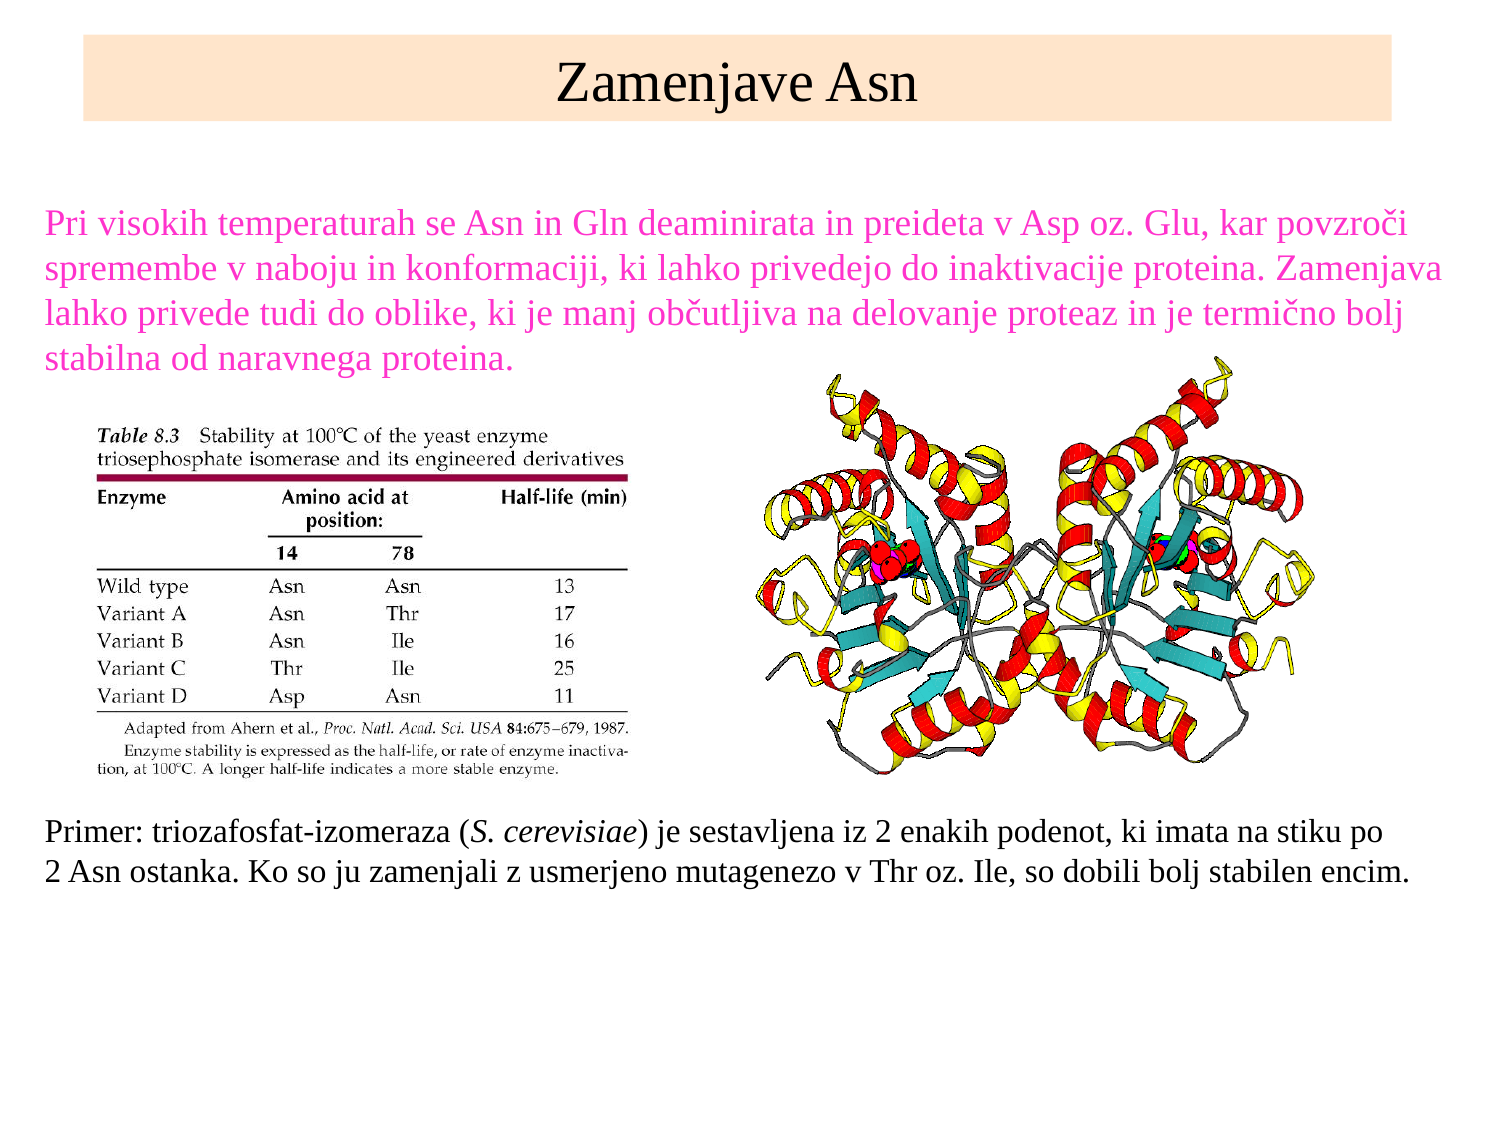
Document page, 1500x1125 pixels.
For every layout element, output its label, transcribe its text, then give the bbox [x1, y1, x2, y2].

picture [750, 349, 1317, 777]
title Zamenjave Asn [83, 34, 1392, 122]
picture [64, 408, 656, 796]
list Pri visokih temperaturah se Asn in Gln deaminirata in preideta v Asp oz. Glu, kar povzroči spremembe v naboju in konformaciji, ki lahko privedejo do inaktivacije proteina. Zamenjava lahko privede tudi do oblike, ki je manj občutljiva na delovanje proteaz in je termično bolj stabilna od naravnega proteina. Primer: triozafosfat-izomeraza (S. cerevisiae) je sestavljena iz 2 enakih podenot, ki imata na stiku po 2 Asn ostanka. Ko so ju zamenjali z usmerjeno mutagenezo v Thr oz. Ile, so dobili bolj stabilen encim. [29, 190, 1471, 977]
